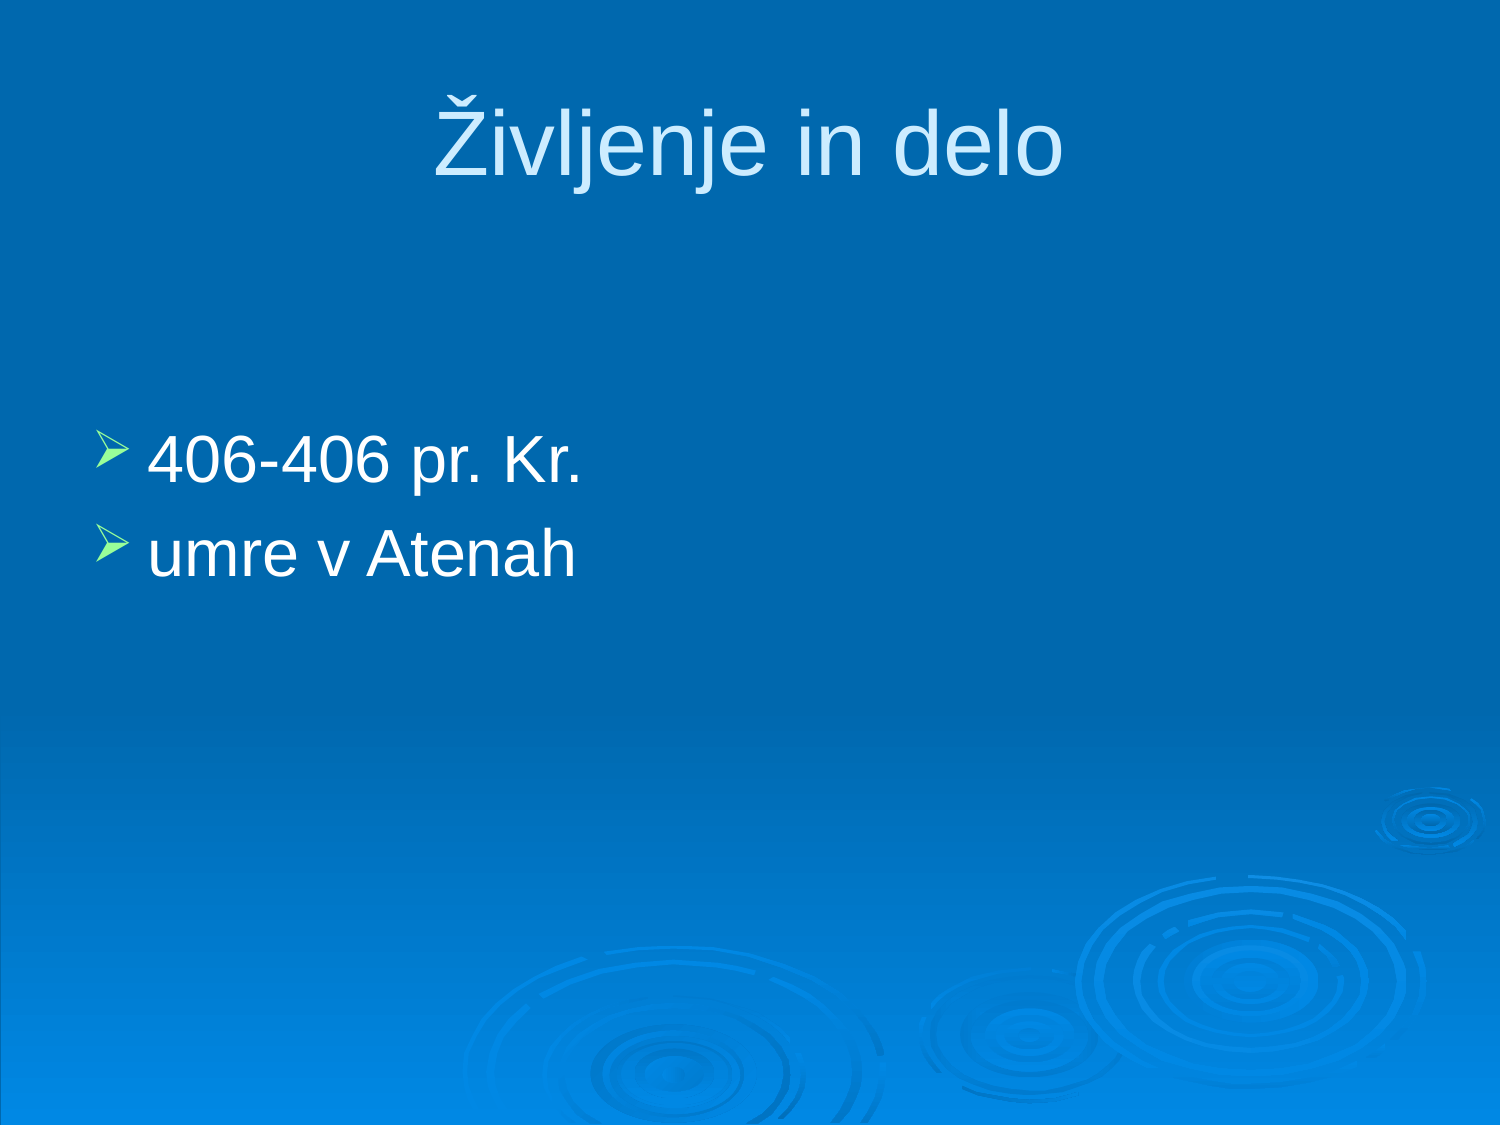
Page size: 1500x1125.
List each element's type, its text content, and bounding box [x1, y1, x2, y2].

text_box 406-406 pr. Kr. umre v Atenah [76, 408, 1427, 1005]
title Življenje in delo [75, 45, 1425, 233]
